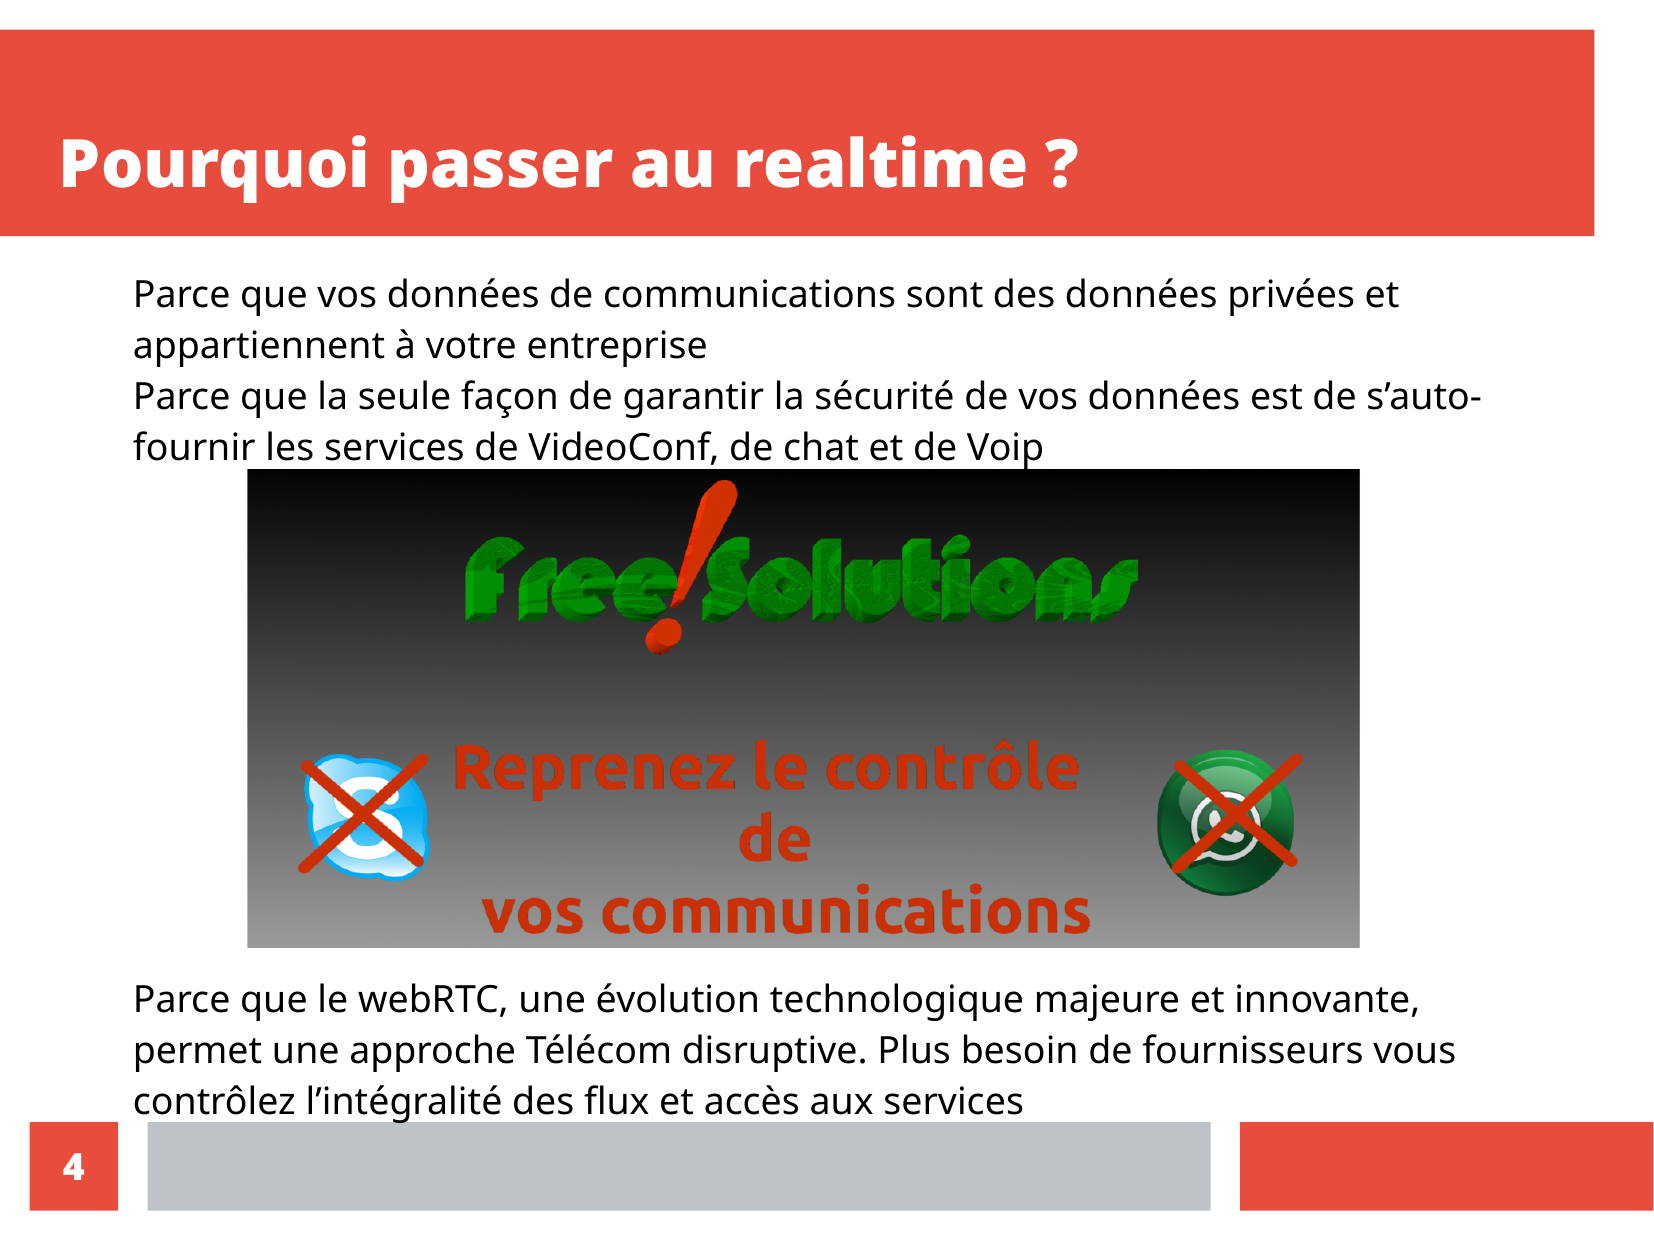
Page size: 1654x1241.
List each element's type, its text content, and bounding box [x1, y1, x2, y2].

text_box Parce que le webRTC, une évolution technologique majeure et innovante, permet une approche Télécom disruptive. Plus besoin de fournisseurs vous contrôlez l’intégralité des flux et accès aux services [118, 964, 1560, 1111]
picture [59, 469, 1565, 948]
text_box Parce que vos données de communications sont des données privées et appartiennent à votre entreprise Parce que la seule façon de garantir la sécurité de vos données est de s’auto-fournir les services de VideoConf, de chat et de Voip [118, 259, 1607, 449]
title Pourquoi passer au realtime ? [59, 59, 1595, 207]
